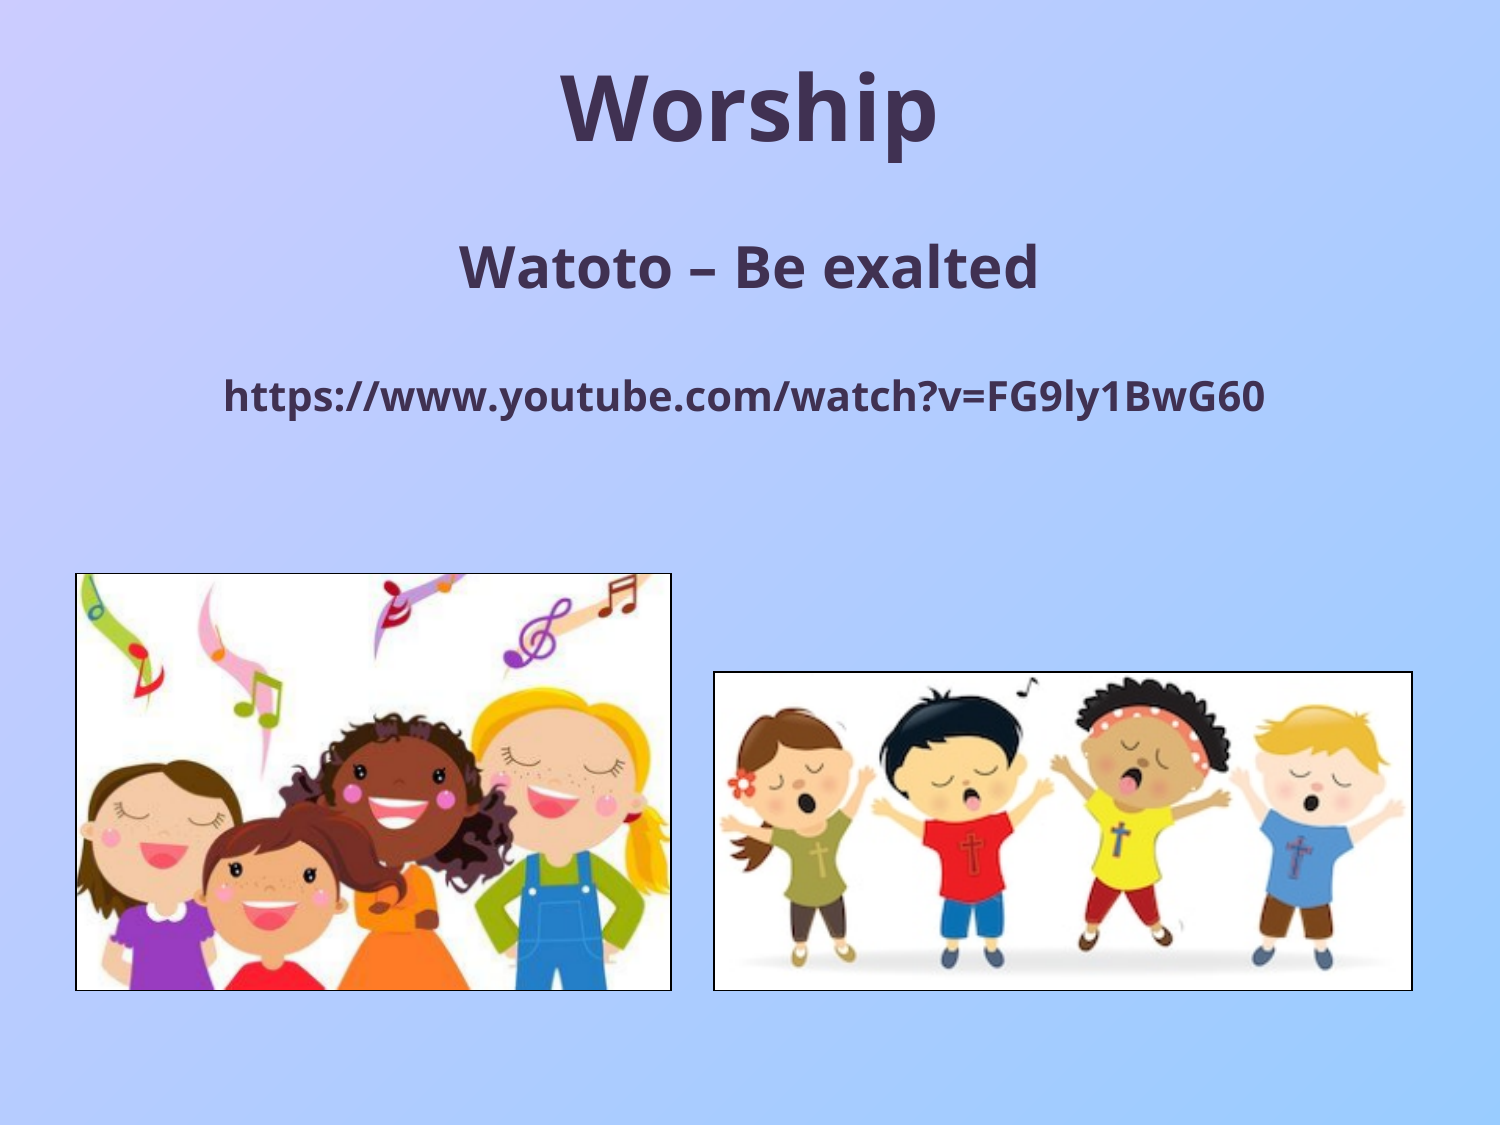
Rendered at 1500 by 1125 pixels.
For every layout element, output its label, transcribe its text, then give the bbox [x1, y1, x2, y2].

text_box Worship Watoto – Be exalted https://www.youtube.com/watch?v=FG9ly1BwG60 [53, 42, 1447, 573]
picture [714, 672, 1412, 990]
picture [76, 574, 671, 990]
